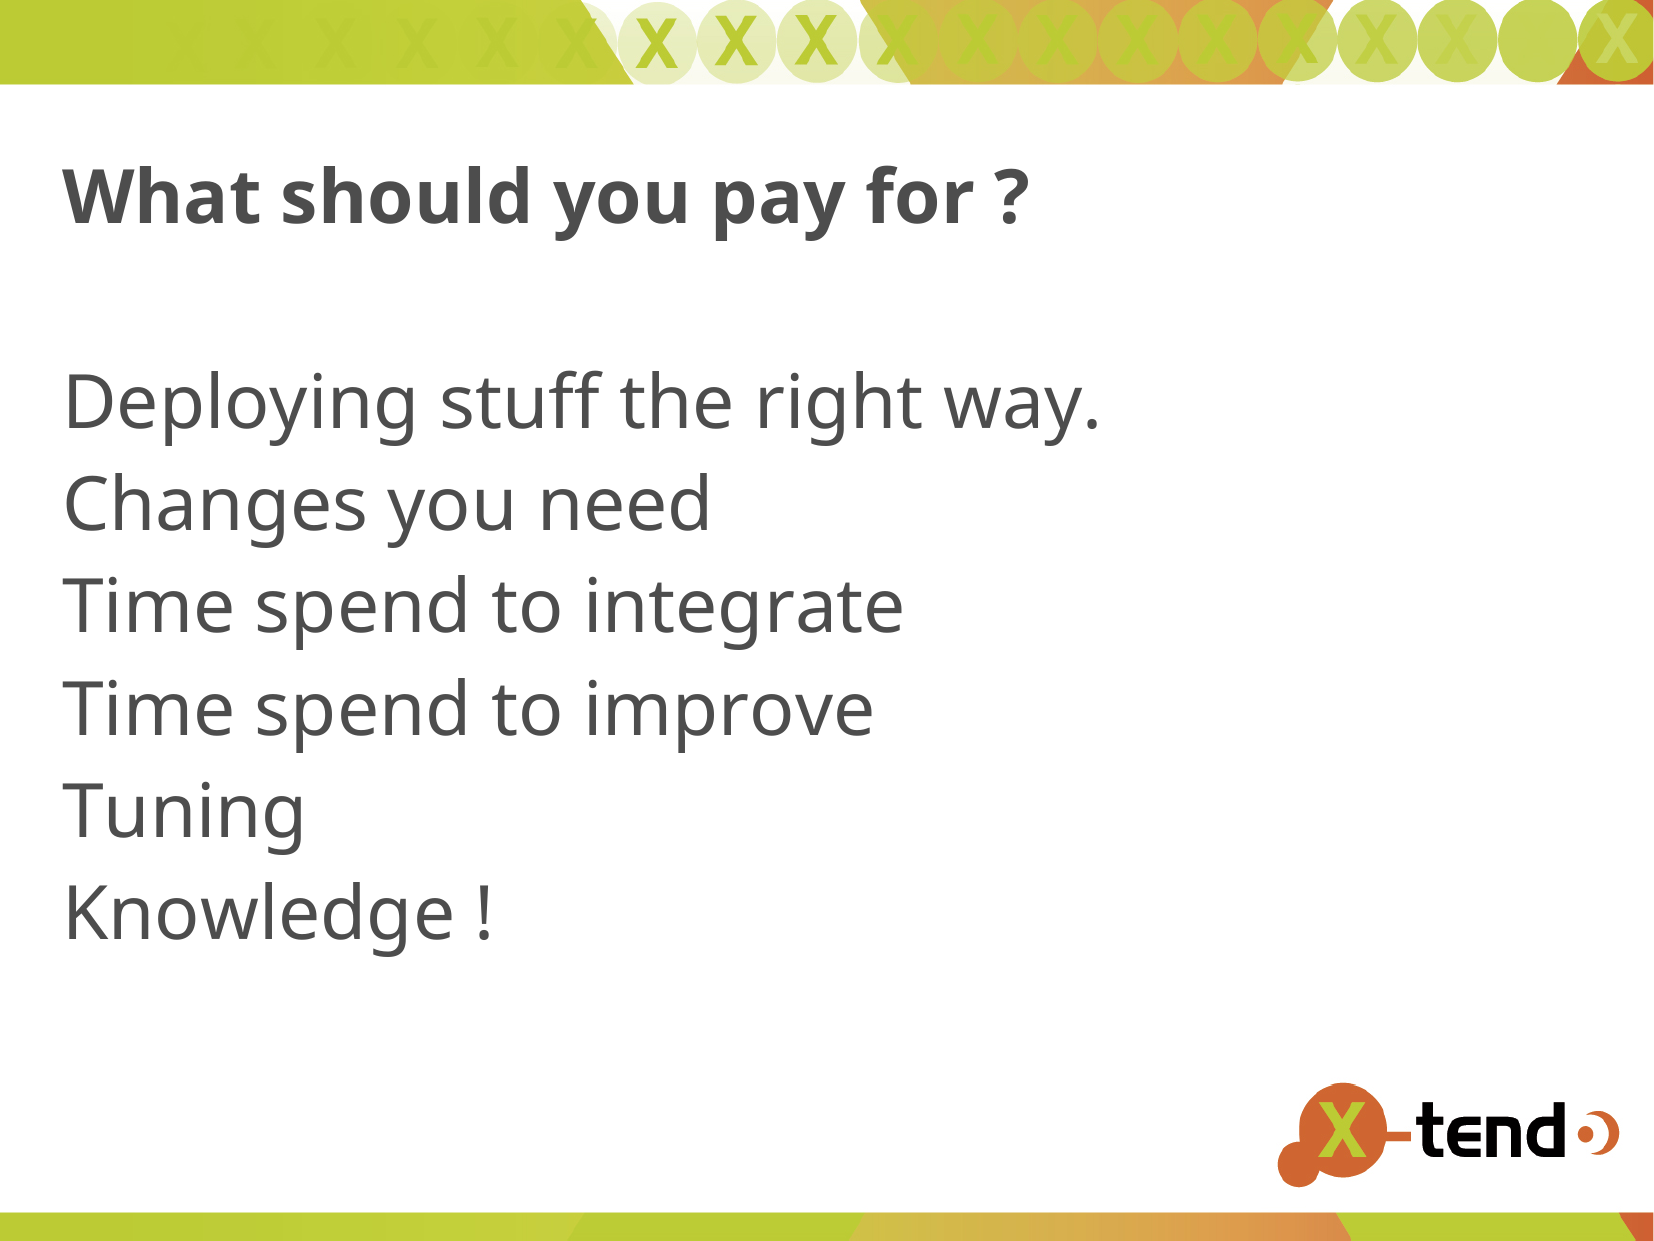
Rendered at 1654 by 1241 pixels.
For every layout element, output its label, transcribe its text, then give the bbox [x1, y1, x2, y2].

picture [0, 0, 1654, 1241]
text_box What should you pay for ? Deploying stuff the right way. Changes you need Time spend to integrate Time spend to improve Tuning Knowledge ! [47, 135, 1246, 1241]
